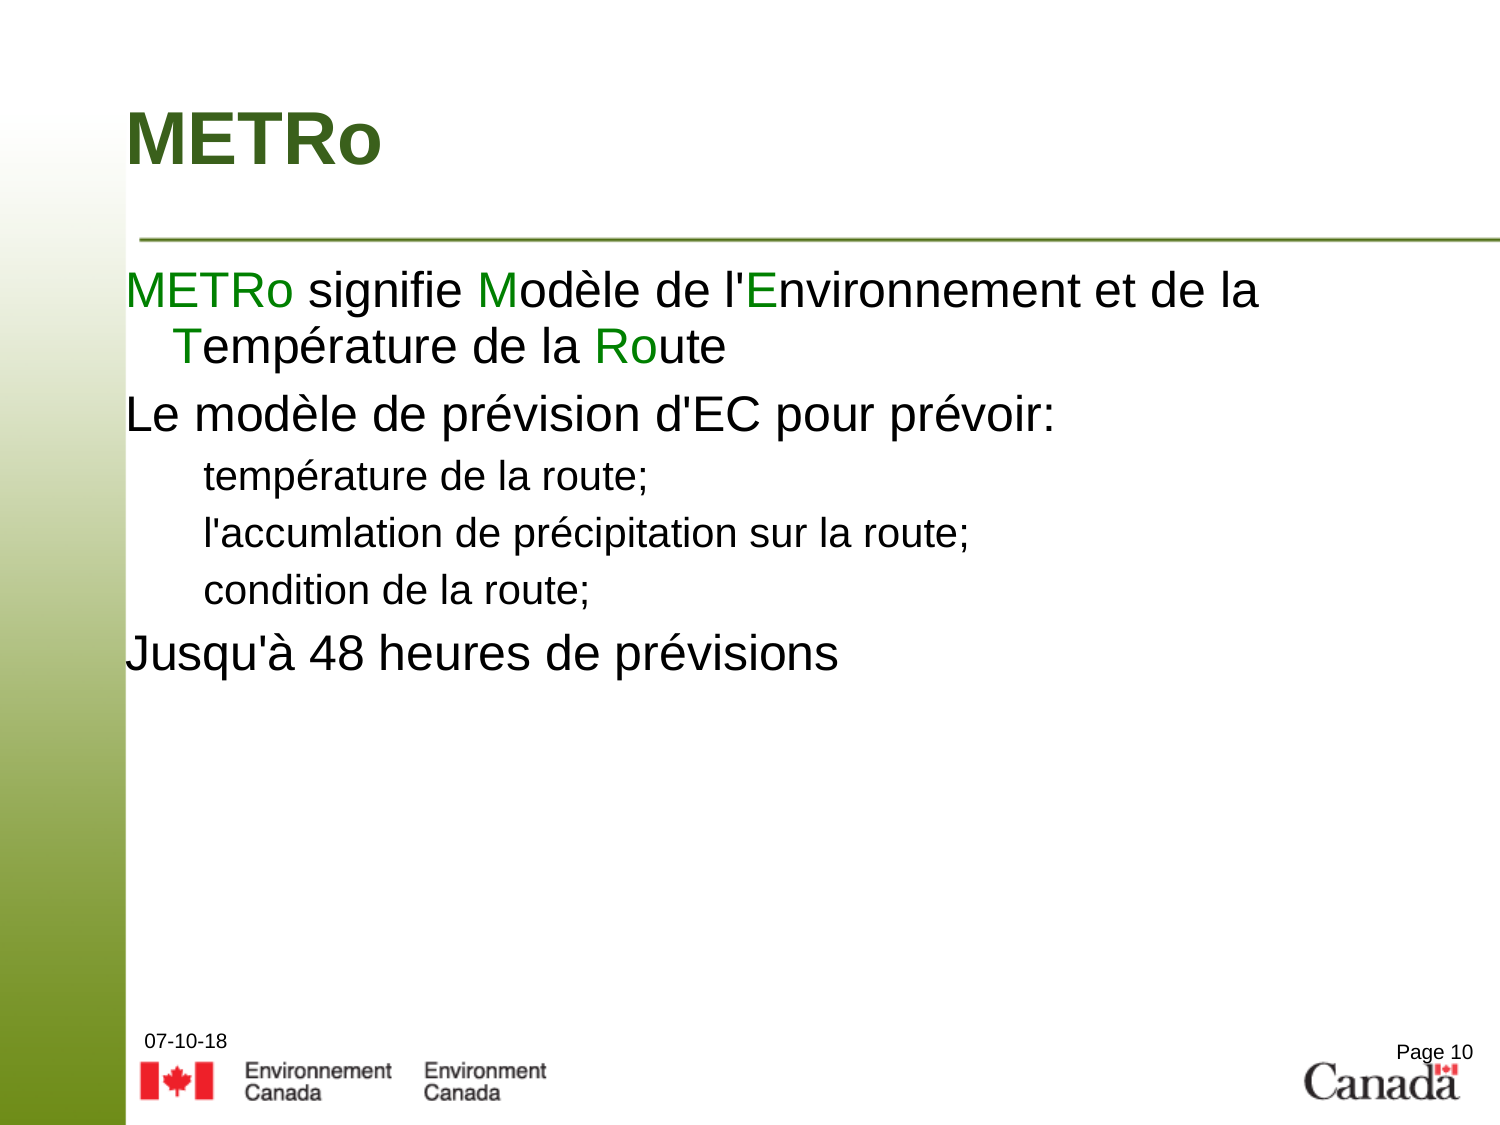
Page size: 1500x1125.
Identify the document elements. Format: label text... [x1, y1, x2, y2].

title METRo [125, 45, 1463, 233]
list METRo signifie Modèle de l'Environnement et de la Température de la Route Le modèle de prévision d'EC pour prévoir: température de la route; l'accumlation de précipitation sur la route; condition de la route; Jusqu'à 48 heures de prévisions [125, 262, 1463, 990]
picture [0, 0, 1500, 1125]
